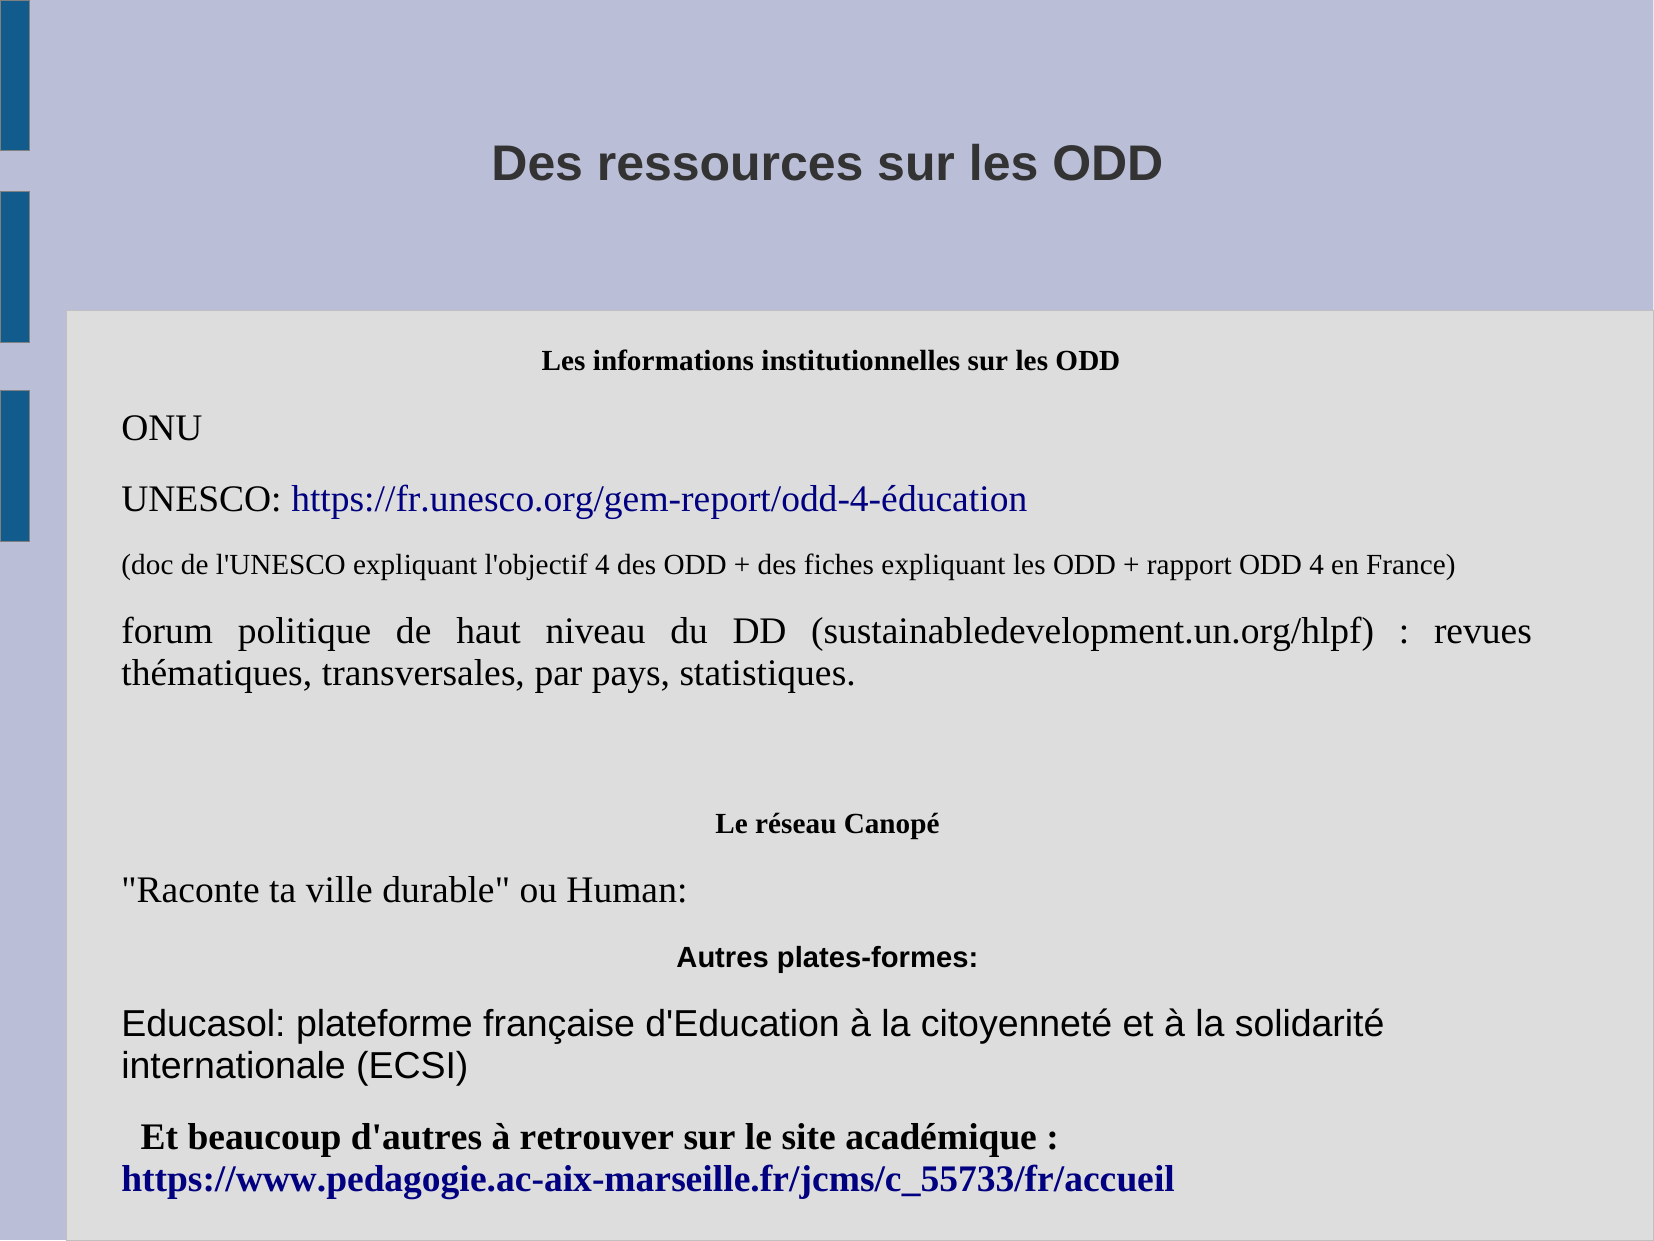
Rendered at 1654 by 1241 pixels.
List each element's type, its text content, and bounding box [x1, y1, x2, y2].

list Les informations institutionnelles sur les ODD ONU UNESCO: https://fr.unesco.org/gem-report/odd-4-éducation (doc de l'UNESCO expliquant l'objectif 4 des ODD + des fiches expliquant les ODD + rapport ODD 4 en France) forum politique de haut niveau du DD (sustainabledevelopment.un.org/hlpf) : revues thématiques, transversales, par pays, statistiques. Le réseau Canopé "Raconte ta ville durable" ou Human: Autres plates-formes: Educasol: plateforme française d'Education à la citoyenneté et à la solidarité internationale (ECSI) Et beaucoup d'autres à retrouver sur le site académique : https://www.pedagogie.ac-aix-marseille.fr/jcms/c_55733/fr/accueil [121, 344, 1534, 1241]
title Des ressources sur les ODD [121, 59, 1534, 267]
